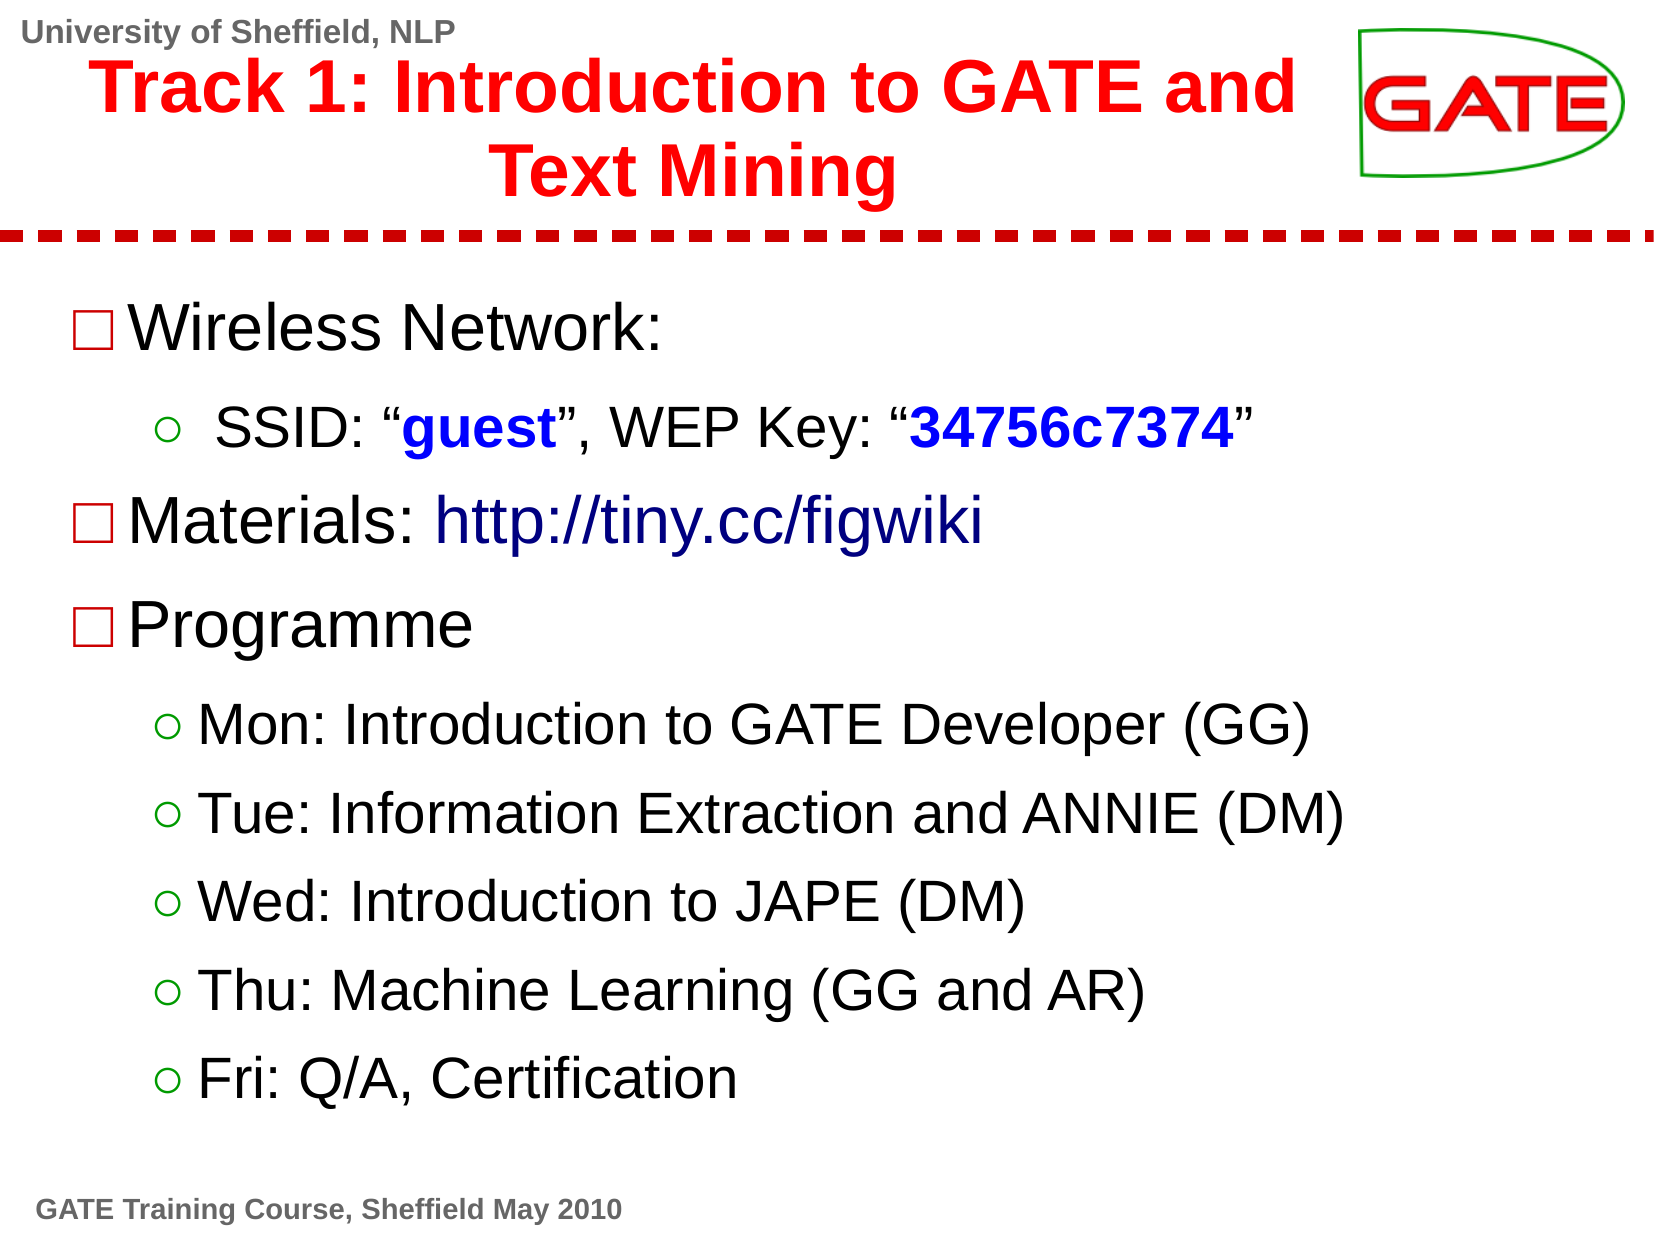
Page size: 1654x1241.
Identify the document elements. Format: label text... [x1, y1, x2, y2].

picture [1358, 28, 1625, 178]
list Wireless Network: SSID: “guest”, WEP Key: “34756c7374” Materials: http://tiny.cc/figwiki Programme Mon: Introduction to GATE Developer (GG) Tue: Information Extraction and ANNIE (DM) Wed: Introduction to JAPE (DM) Thu: Machine Learning (GG and AR) Fri: Q/A, Certification [56, 290, 1598, 1184]
title Track 1: Introduction to GATE and Text Mining [59, 31, 1329, 225]
